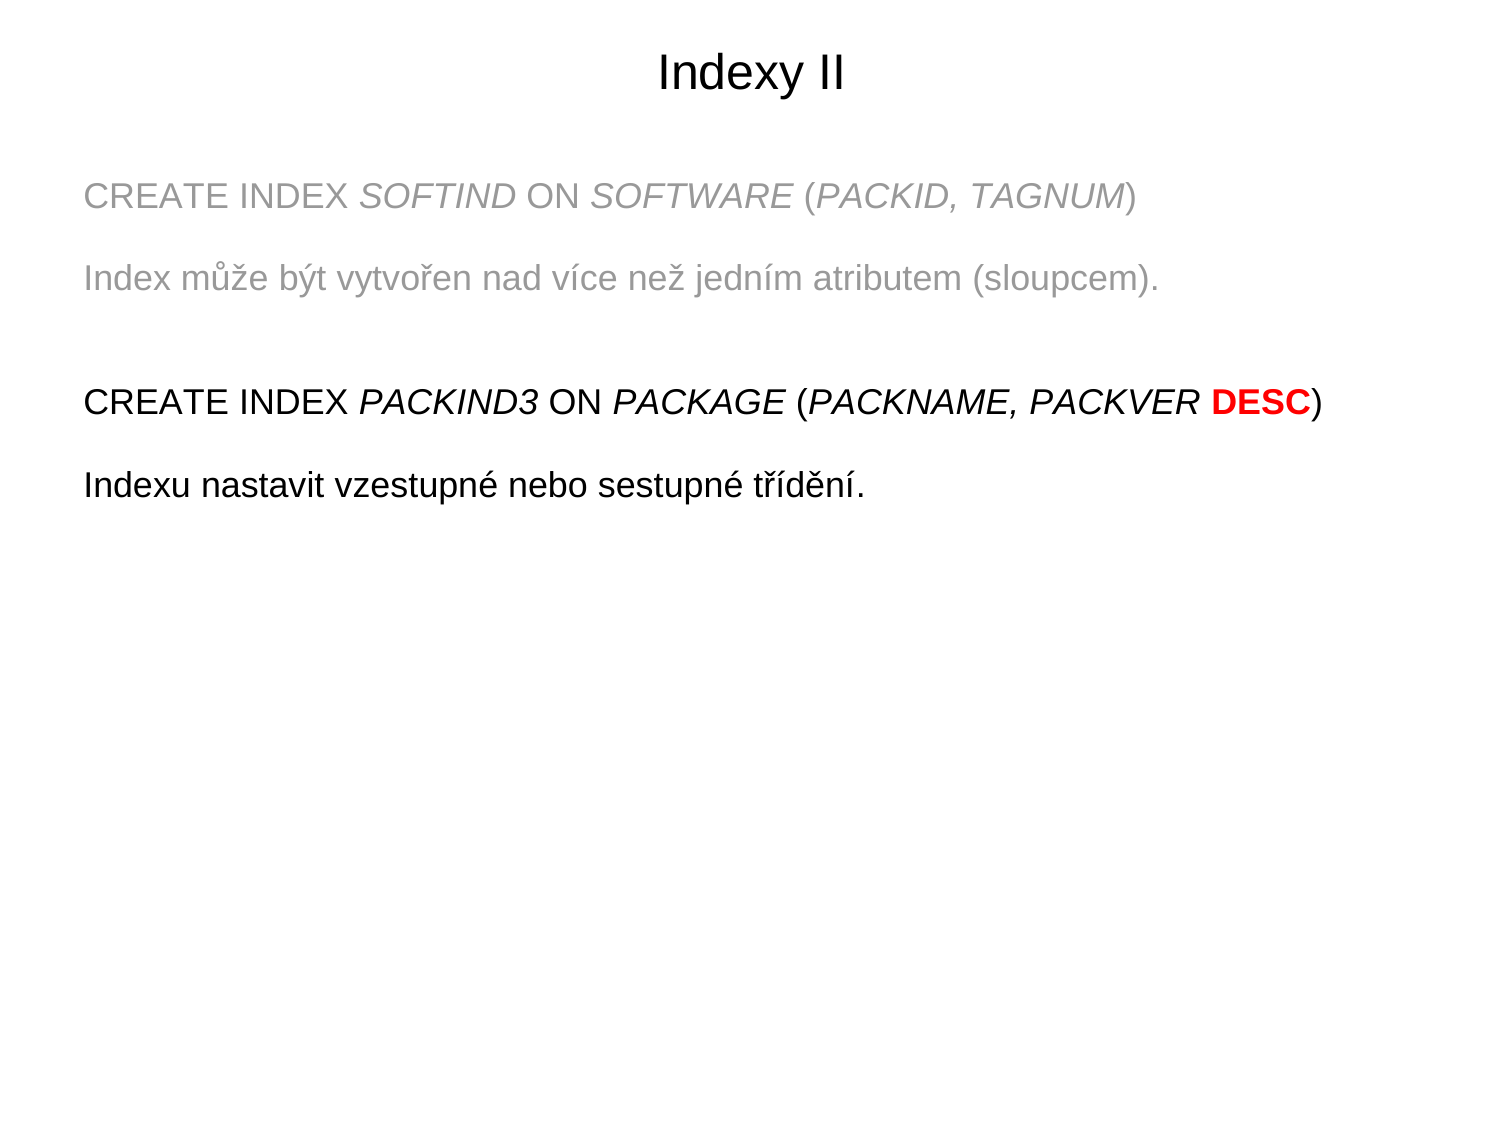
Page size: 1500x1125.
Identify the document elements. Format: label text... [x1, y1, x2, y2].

chart [83, 174, 1410, 1054]
title Indexy II [76, 0, 1427, 140]
